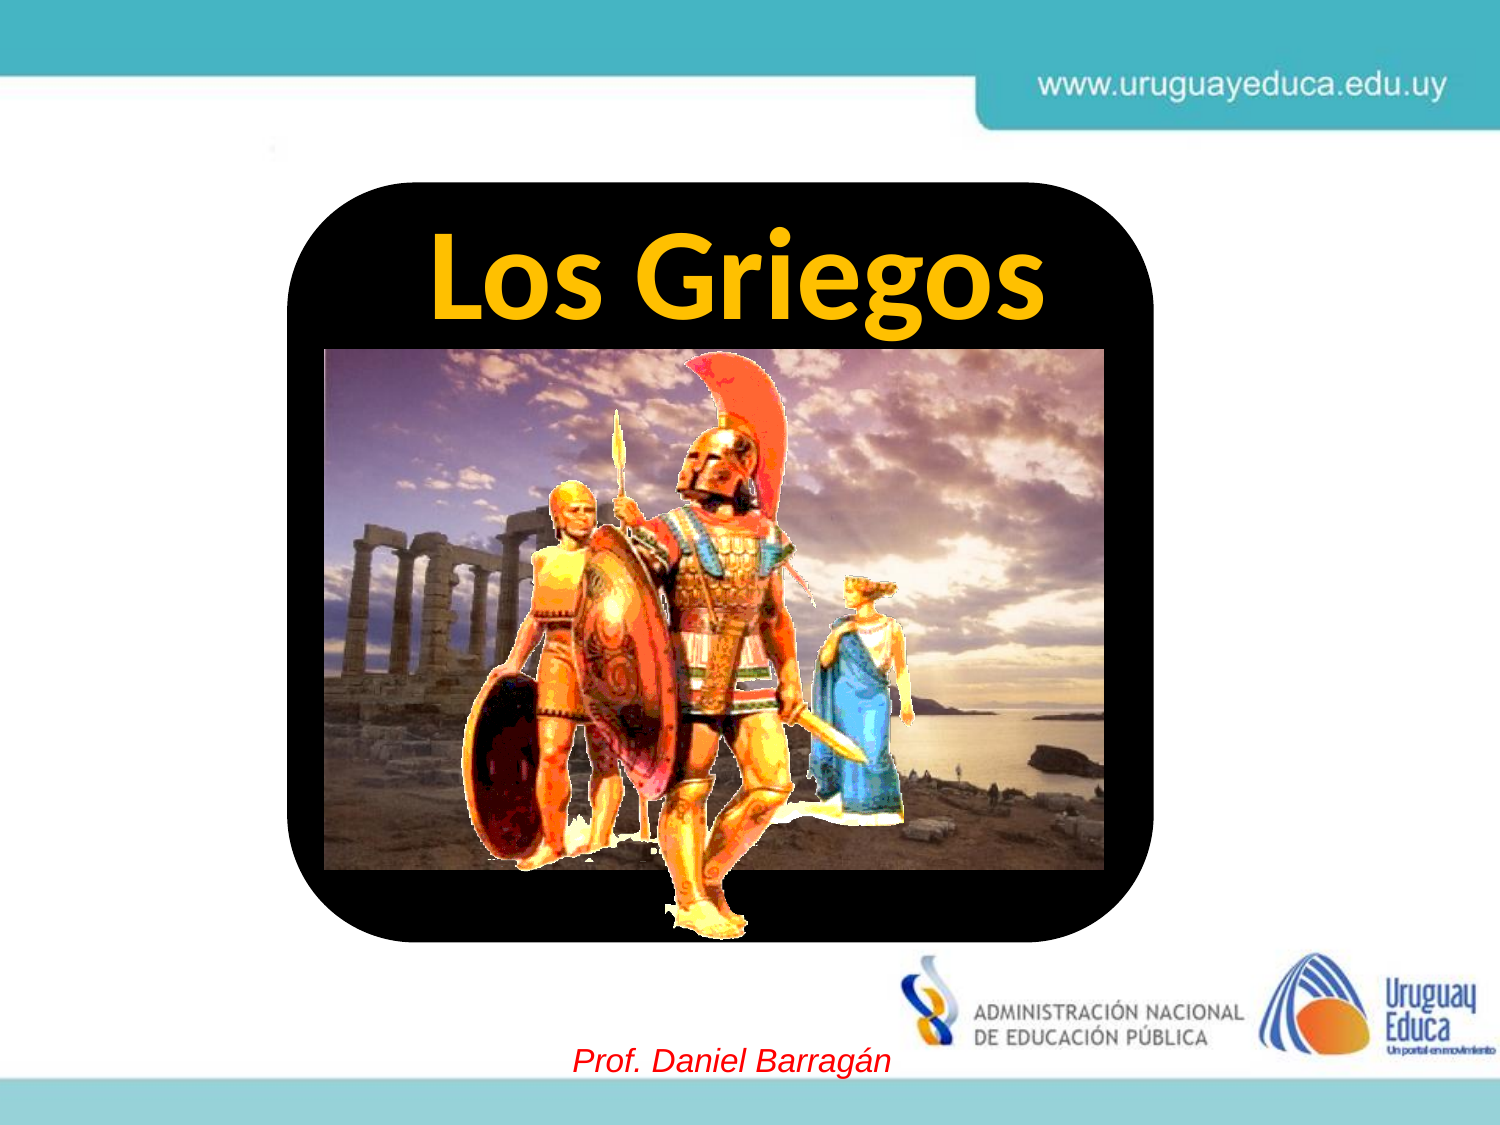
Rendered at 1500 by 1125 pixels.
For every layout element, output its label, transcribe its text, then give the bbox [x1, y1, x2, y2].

text_box [916, 362, 1152, 941]
picture [0, 0, 1500, 1125]
text_box [289, 362, 459, 941]
title Los Griegos [100, 172, 1376, 362]
